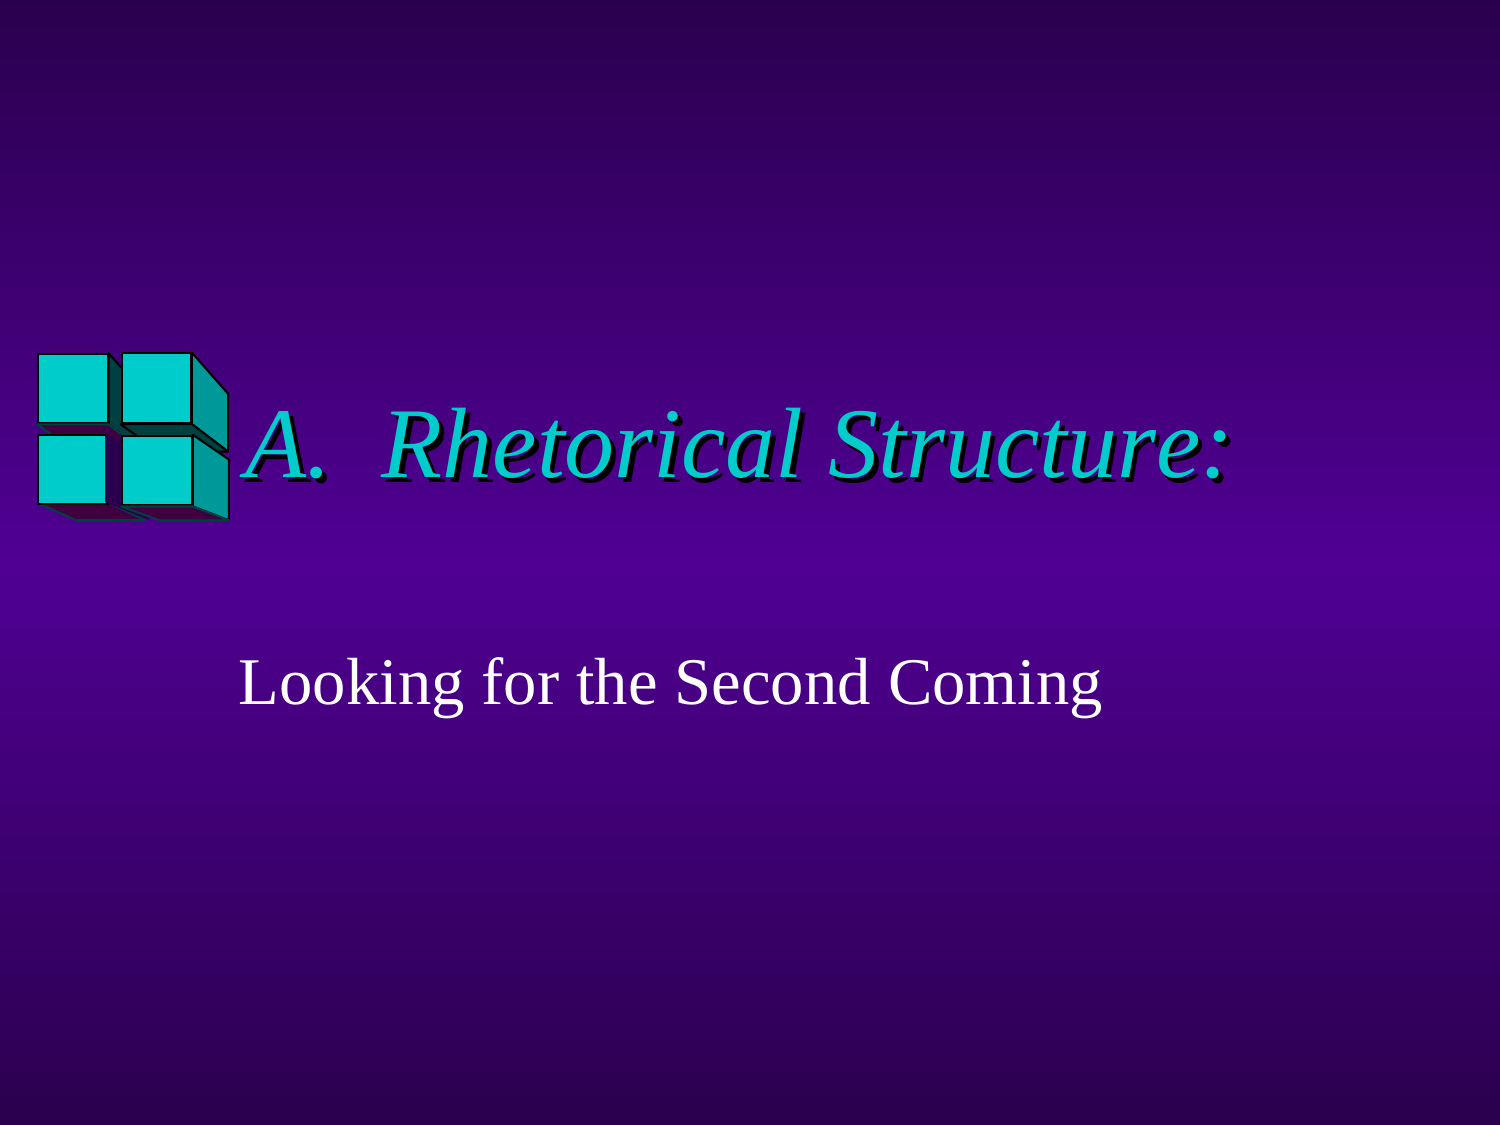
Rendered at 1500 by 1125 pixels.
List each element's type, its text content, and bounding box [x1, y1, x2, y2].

subtitle Looking for the Second Coming [223, 637, 1277, 926]
title A. Rhetorical Structure: [230, 349, 1494, 538]
